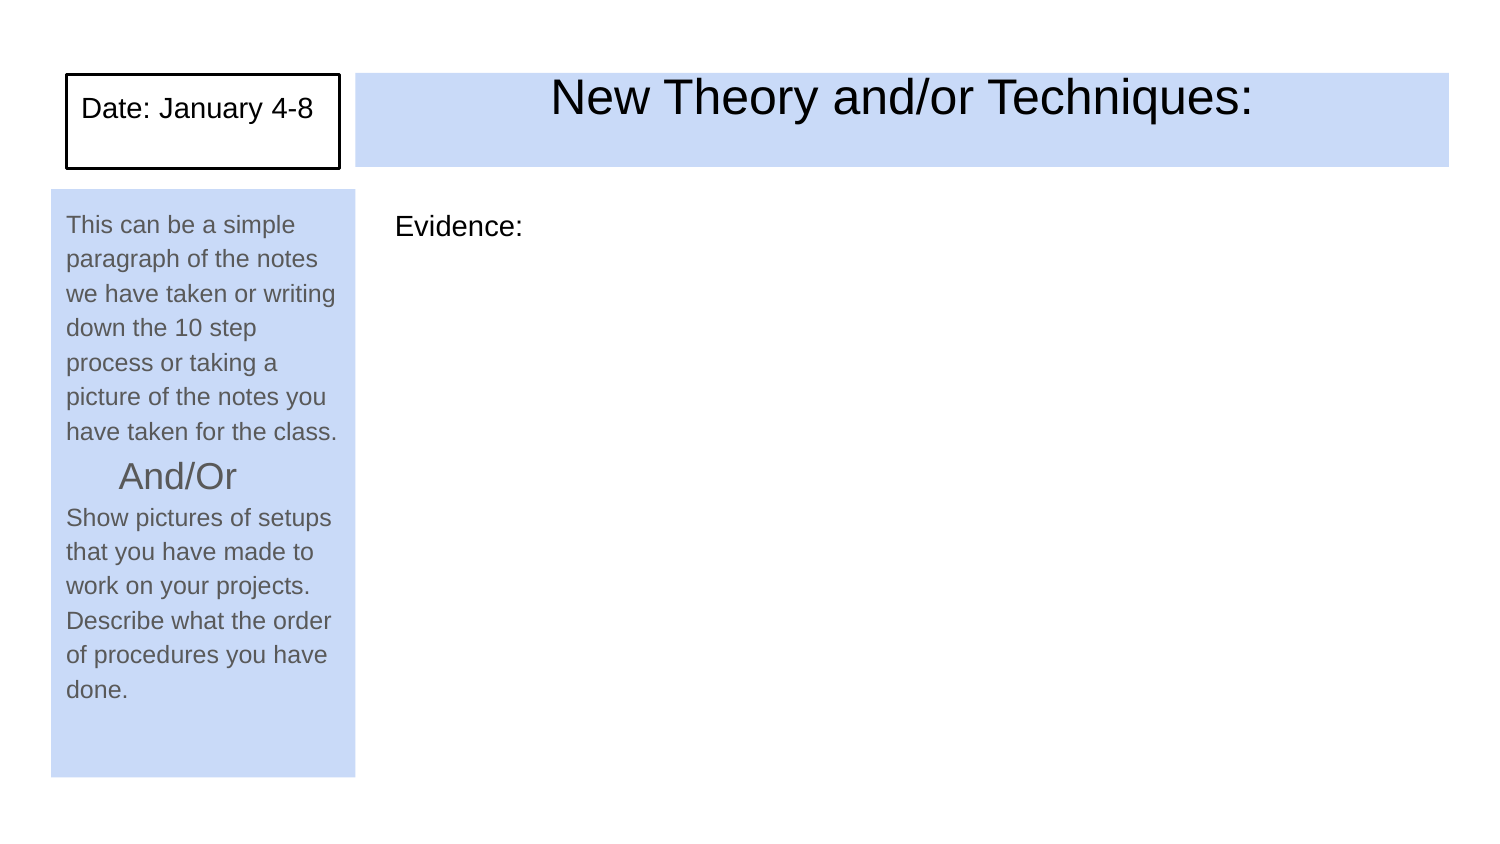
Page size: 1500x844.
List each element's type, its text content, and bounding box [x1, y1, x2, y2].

title New Theory and/or Techniques: [355, 72, 1449, 167]
text_box Date: January 4-8 [66, 74, 340, 169]
text_box Evidence: [379, 191, 1449, 781]
list This can be a simple paragraph of the notes we have taken or writing down the 10 step process or taking a picture of the notes you have taken for the class. And/Or Show pictures of setups that you have made to work on your projects. Describe what the order of procedures you have done. [51, 189, 356, 778]
